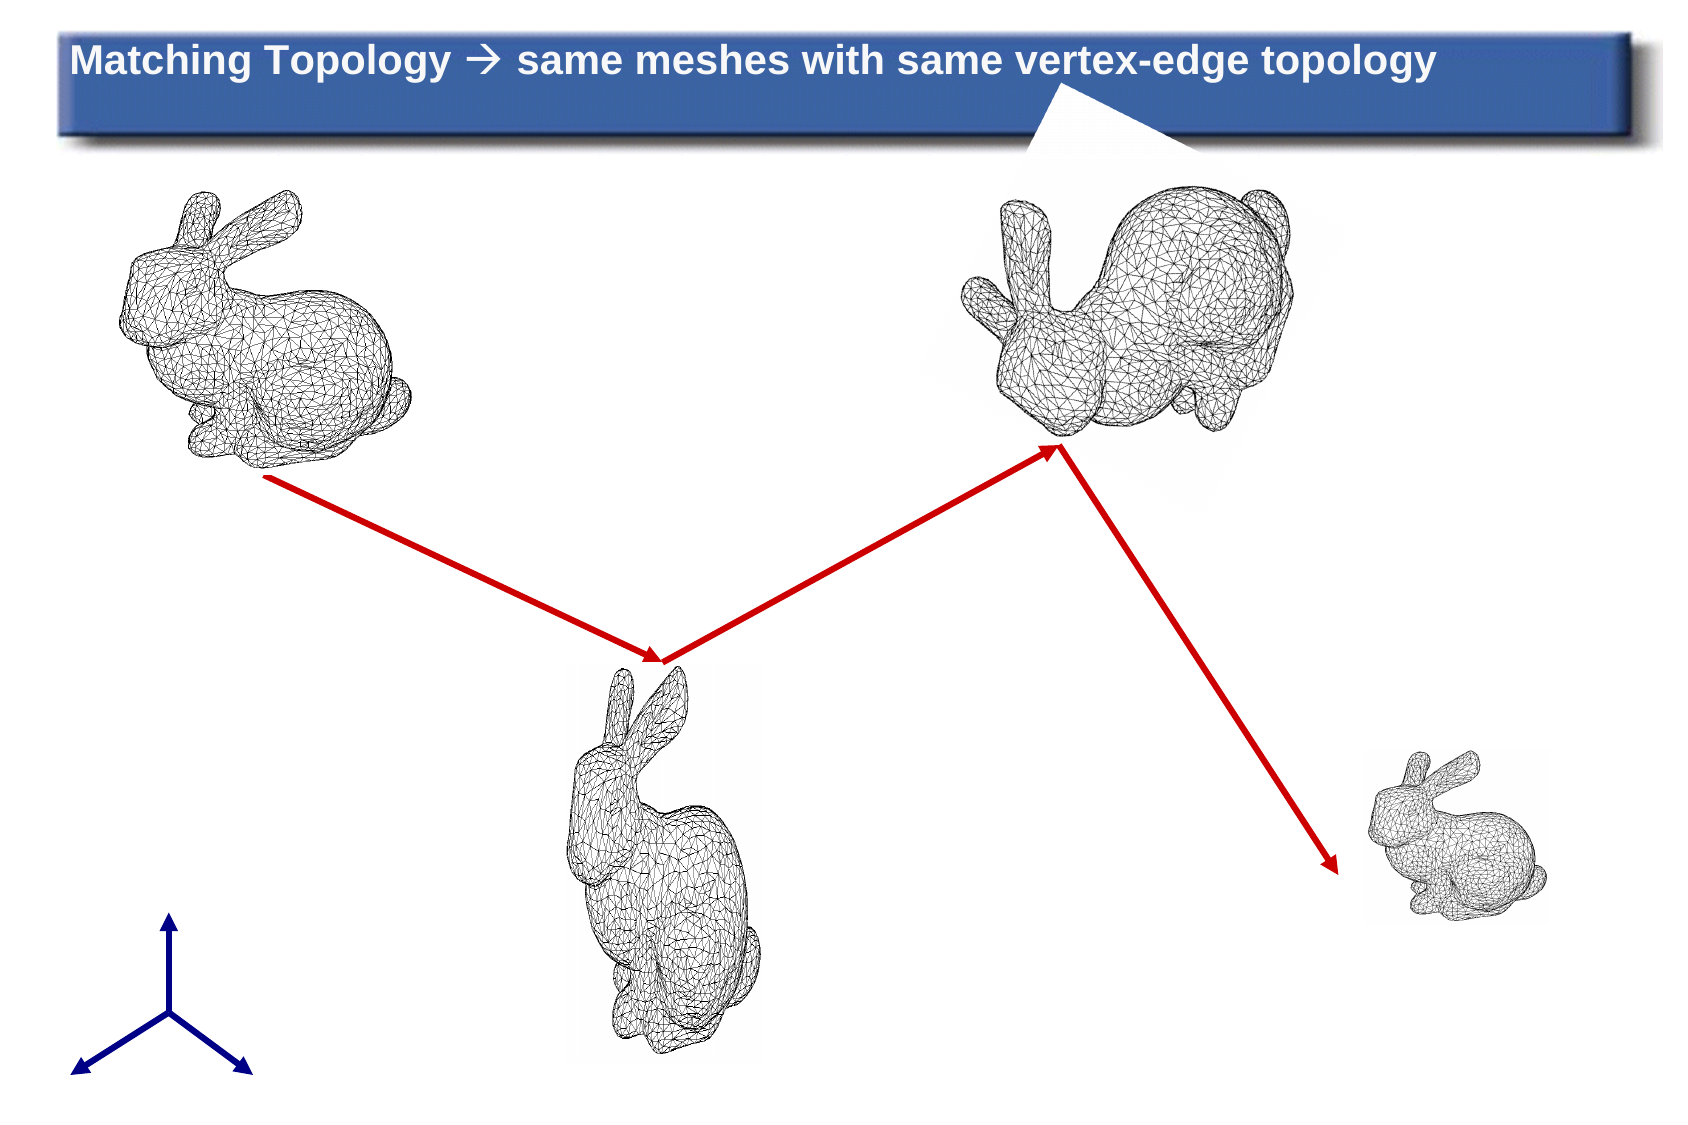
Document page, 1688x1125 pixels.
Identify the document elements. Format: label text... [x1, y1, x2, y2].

text_box Matching Topology  same meshes with same vertex-edge topology [54, 24, 1453, 91]
picture [112, 187, 415, 475]
picture [562, 662, 763, 1063]
picture [56, 29, 1663, 518]
picture [1364, 749, 1549, 925]
